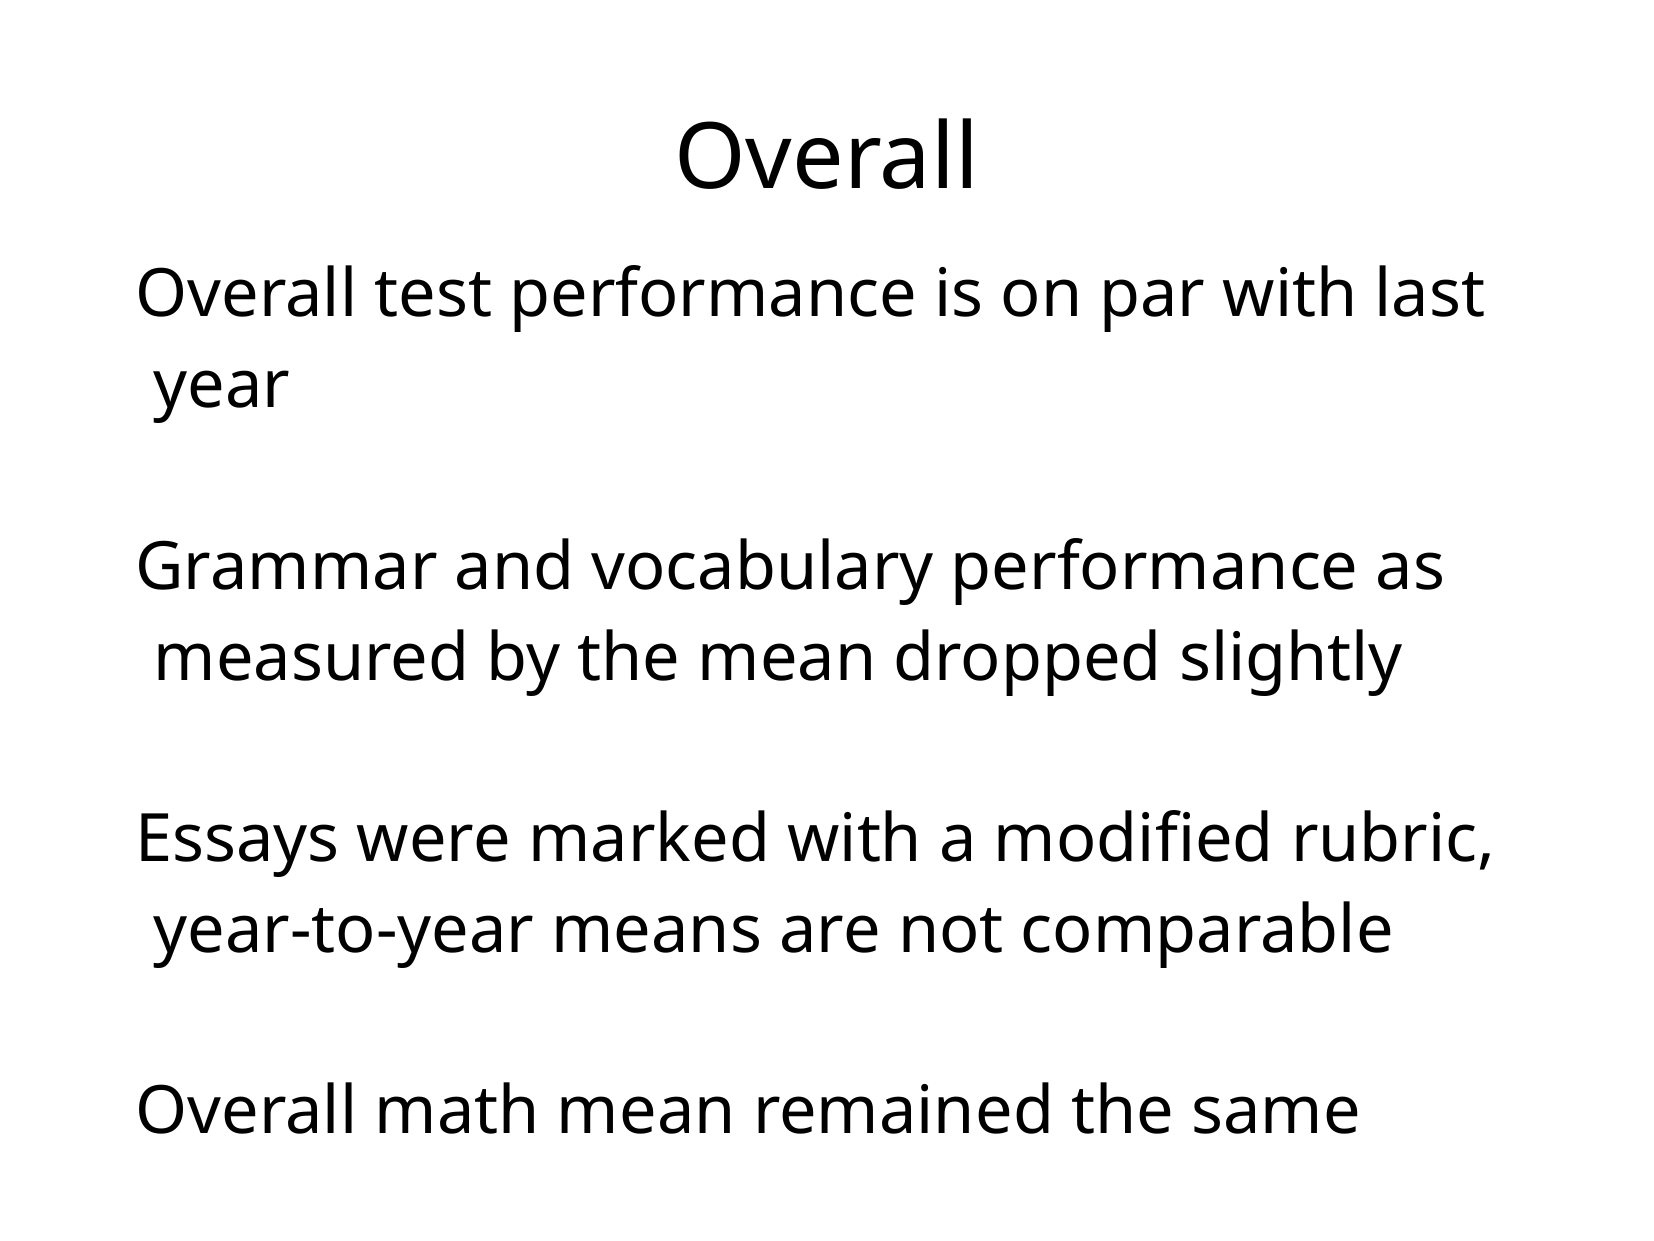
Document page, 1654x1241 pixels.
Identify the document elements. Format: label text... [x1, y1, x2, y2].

subtitle Overall test performance is on par with last year Grammar and vocabulary performance as measured by the mean dropped slightly Essays were marked with a modified rubric, year-to-year means are not comparable Overall math mean remained the same [82, 297, 1571, 1102]
title Overall [82, 56, 1571, 250]
